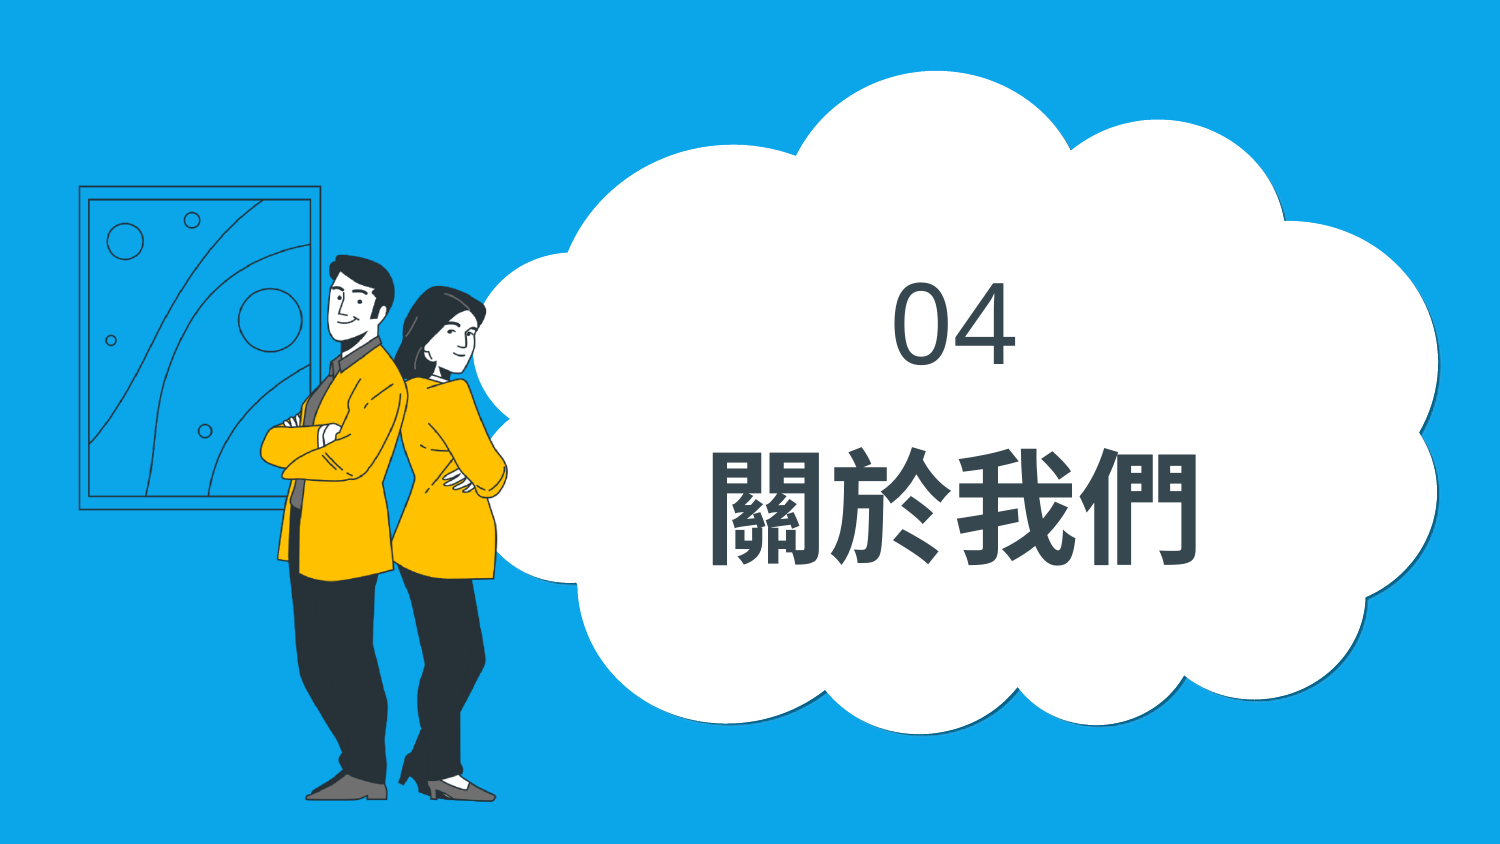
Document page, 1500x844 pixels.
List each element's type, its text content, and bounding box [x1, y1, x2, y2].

title 關於我們 [646, 421, 1261, 563]
list 04 [811, 244, 1096, 395]
